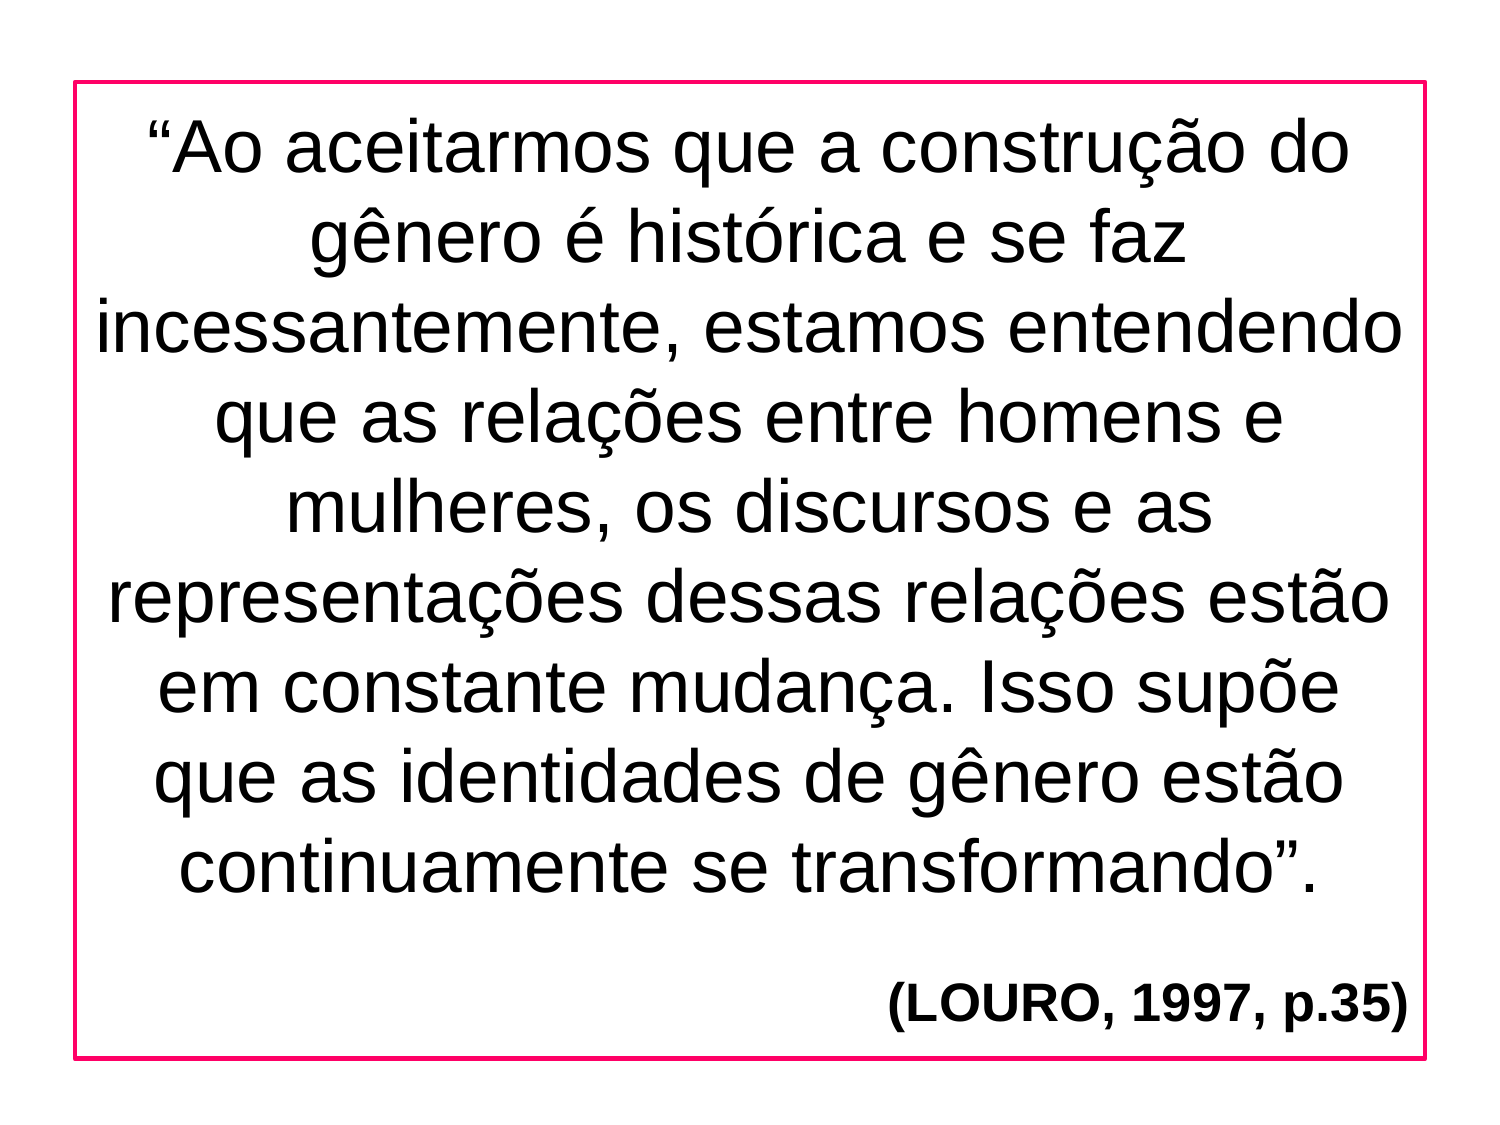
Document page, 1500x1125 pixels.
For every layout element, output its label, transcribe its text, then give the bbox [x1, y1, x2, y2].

text_box “Ao aceitarmos que a construção do gênero é histórica e se faz incessantemente, estamos entendendo que as relações entre homens e mulheres, os discursos e as representações dessas relações estão em constante mudança. Isso supõe que as identidades de gênero estão continuamente se transformando”. (LOURO, 1997, p.35) [74, 82, 1425, 1059]
